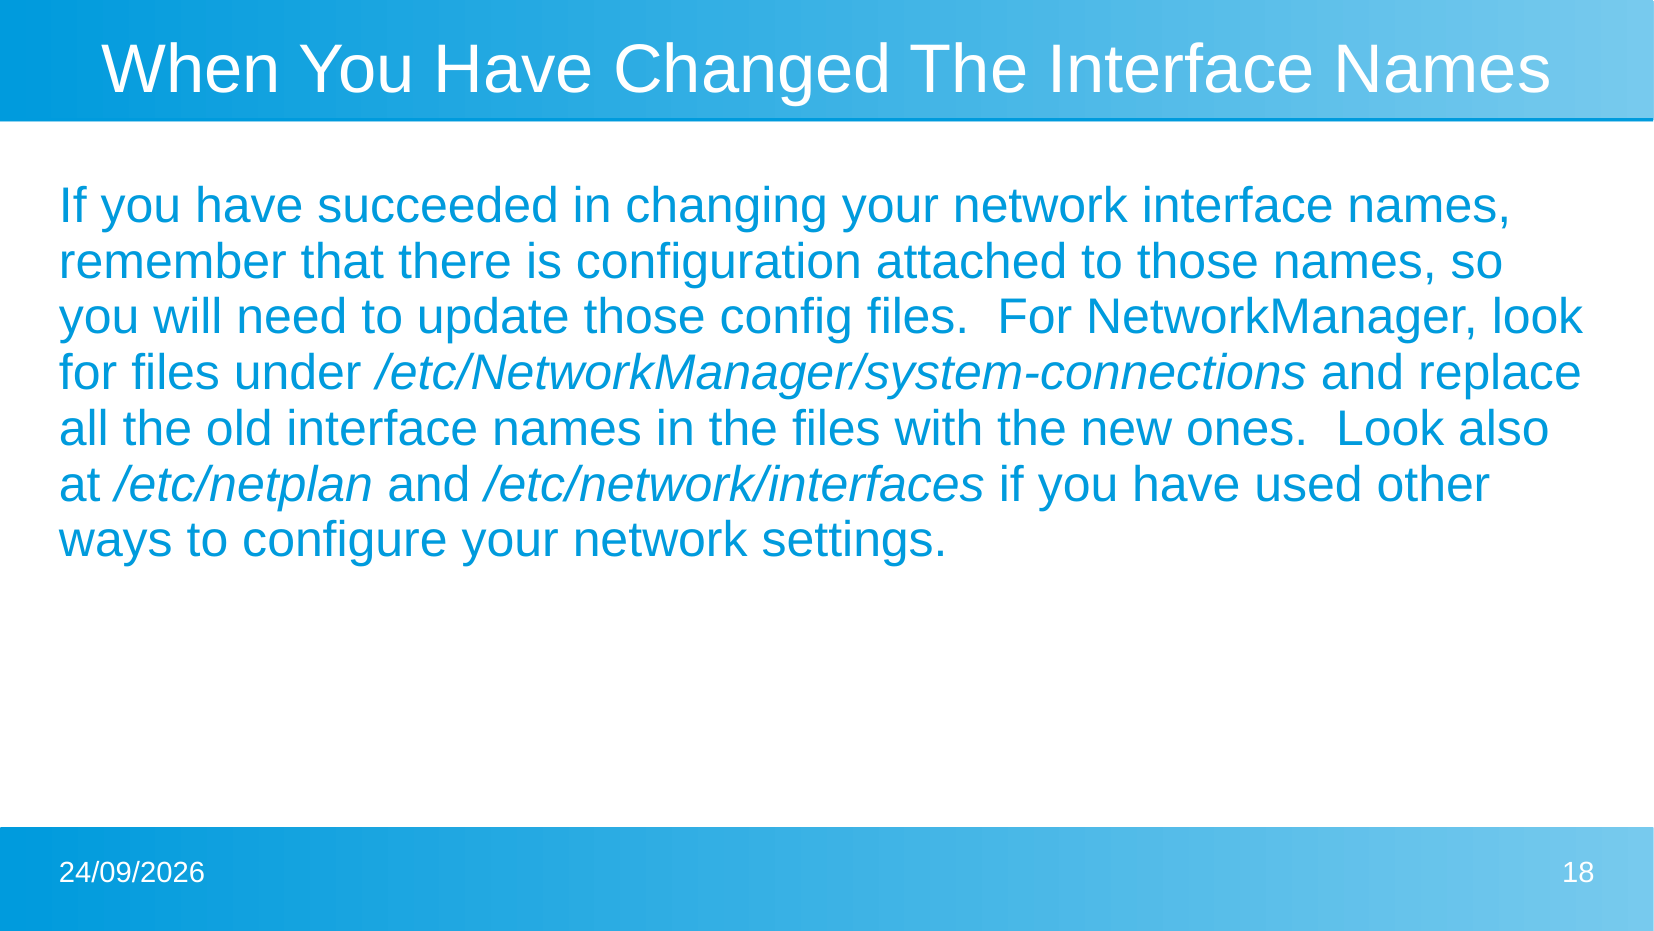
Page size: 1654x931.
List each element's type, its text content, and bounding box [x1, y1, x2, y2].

list If you have succeeded in changing your network interface names, remember that there is configuration attached to those names, so you will need to update those config files. For NetworkManager, look for files under /etc/NetworkManager/system-connections and replace all the old interface names in the files with the new ones. Look also at /etc/netplan and /etc/network/interfaces if you have used other ways to configure your network settings. [59, 177, 1595, 768]
title When You Have Changed The Interface Names [59, 29, 1595, 108]
